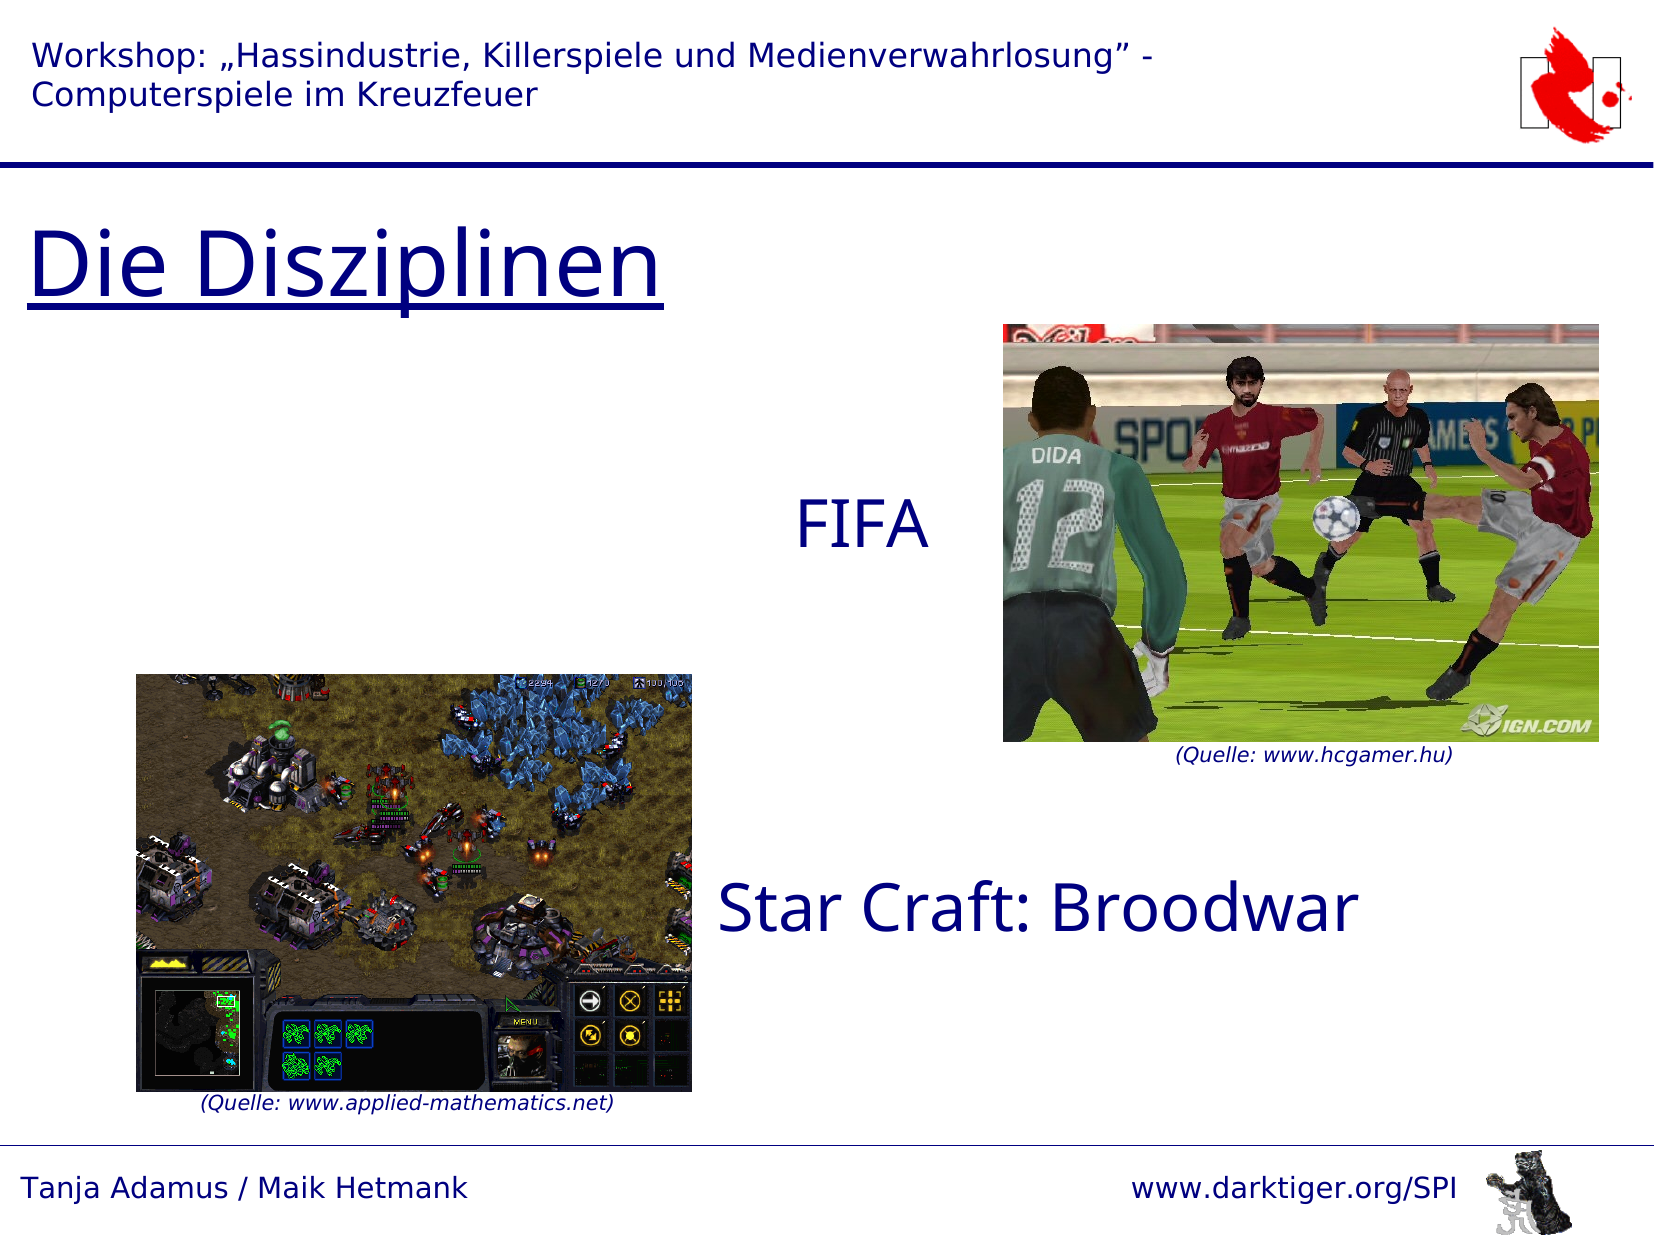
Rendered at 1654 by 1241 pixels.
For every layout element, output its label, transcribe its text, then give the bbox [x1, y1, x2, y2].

picture [1003, 324, 1599, 742]
text_box Star Craft: Broodwar [702, 852, 1536, 949]
text_box (Quelle: www.applied-mathematics.net) [185, 1083, 630, 1123]
picture [1486, 1150, 1572, 1235]
picture [136, 674, 692, 1092]
picture [1503, 16, 1632, 148]
text_box Die Disziplinen [11, 190, 1459, 318]
text_box FIFA [779, 468, 993, 565]
text_box (Quelle: www.hcgamer.hu) [1160, 735, 1469, 775]
text_box Workshop: „Hassindustrie, Killerspiele und Medienverwahrlosung” - Computerspiele im Kreuzfeuer [16, 29, 1418, 178]
